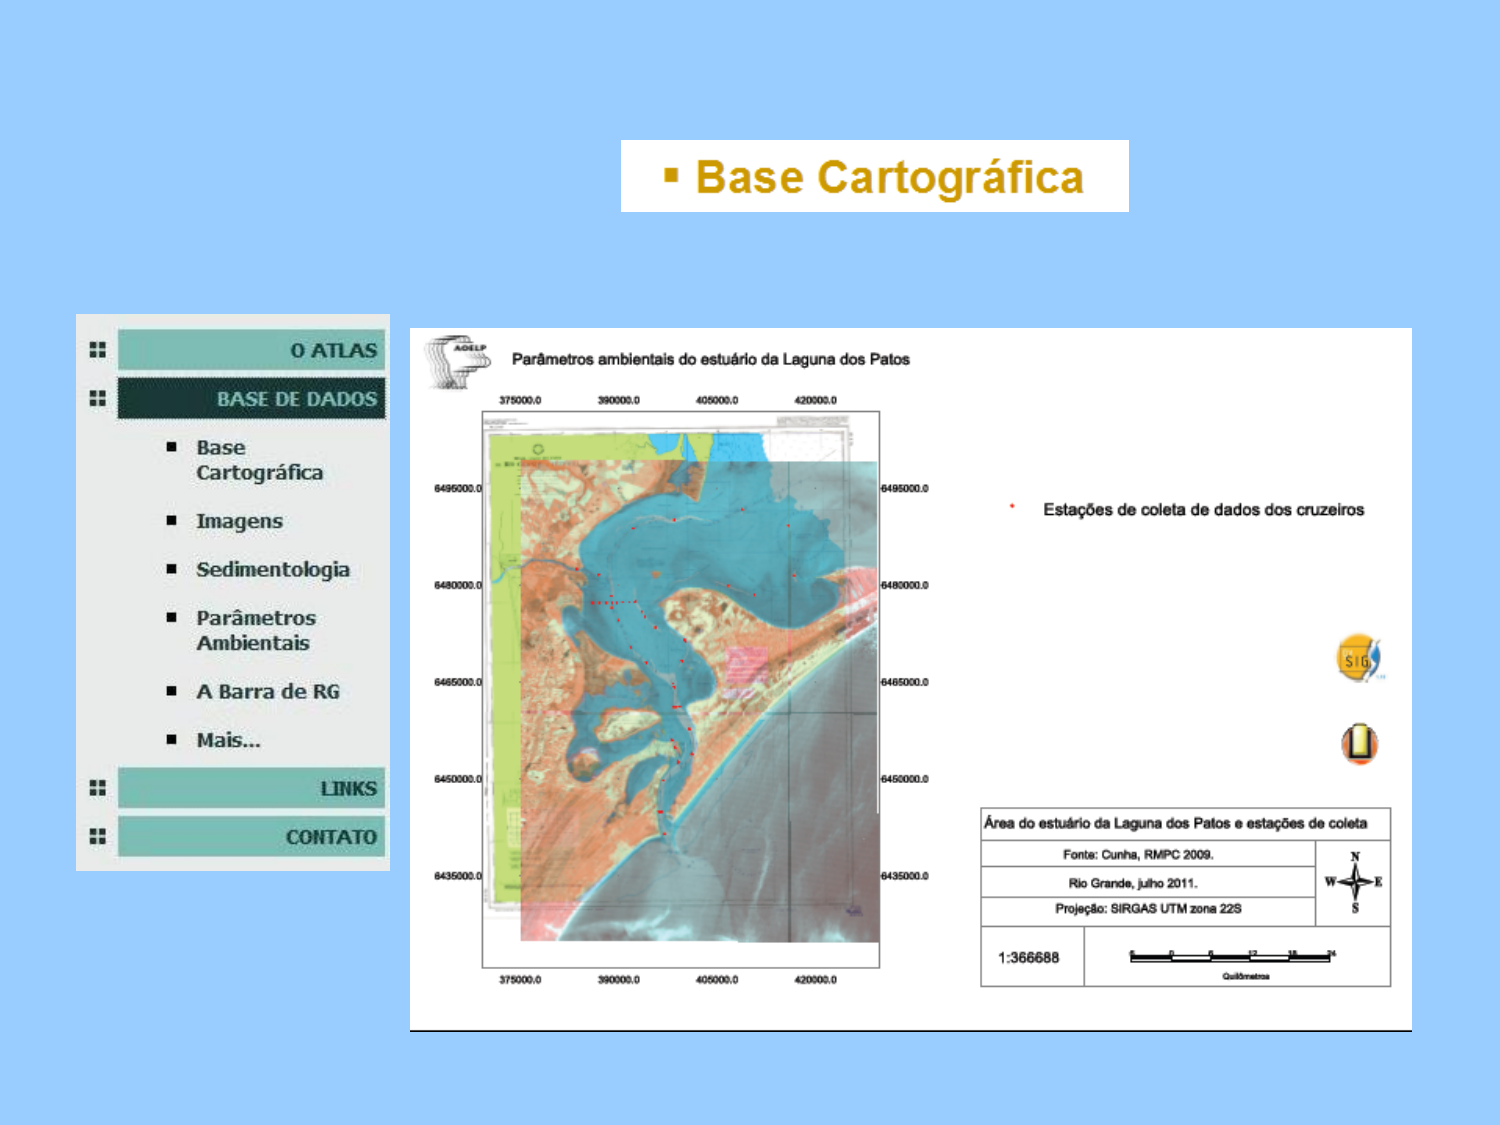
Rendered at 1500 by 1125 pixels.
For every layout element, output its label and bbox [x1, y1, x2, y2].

picture [621, 140, 1129, 212]
picture [410, 328, 1412, 1032]
picture [76, 314, 390, 871]
